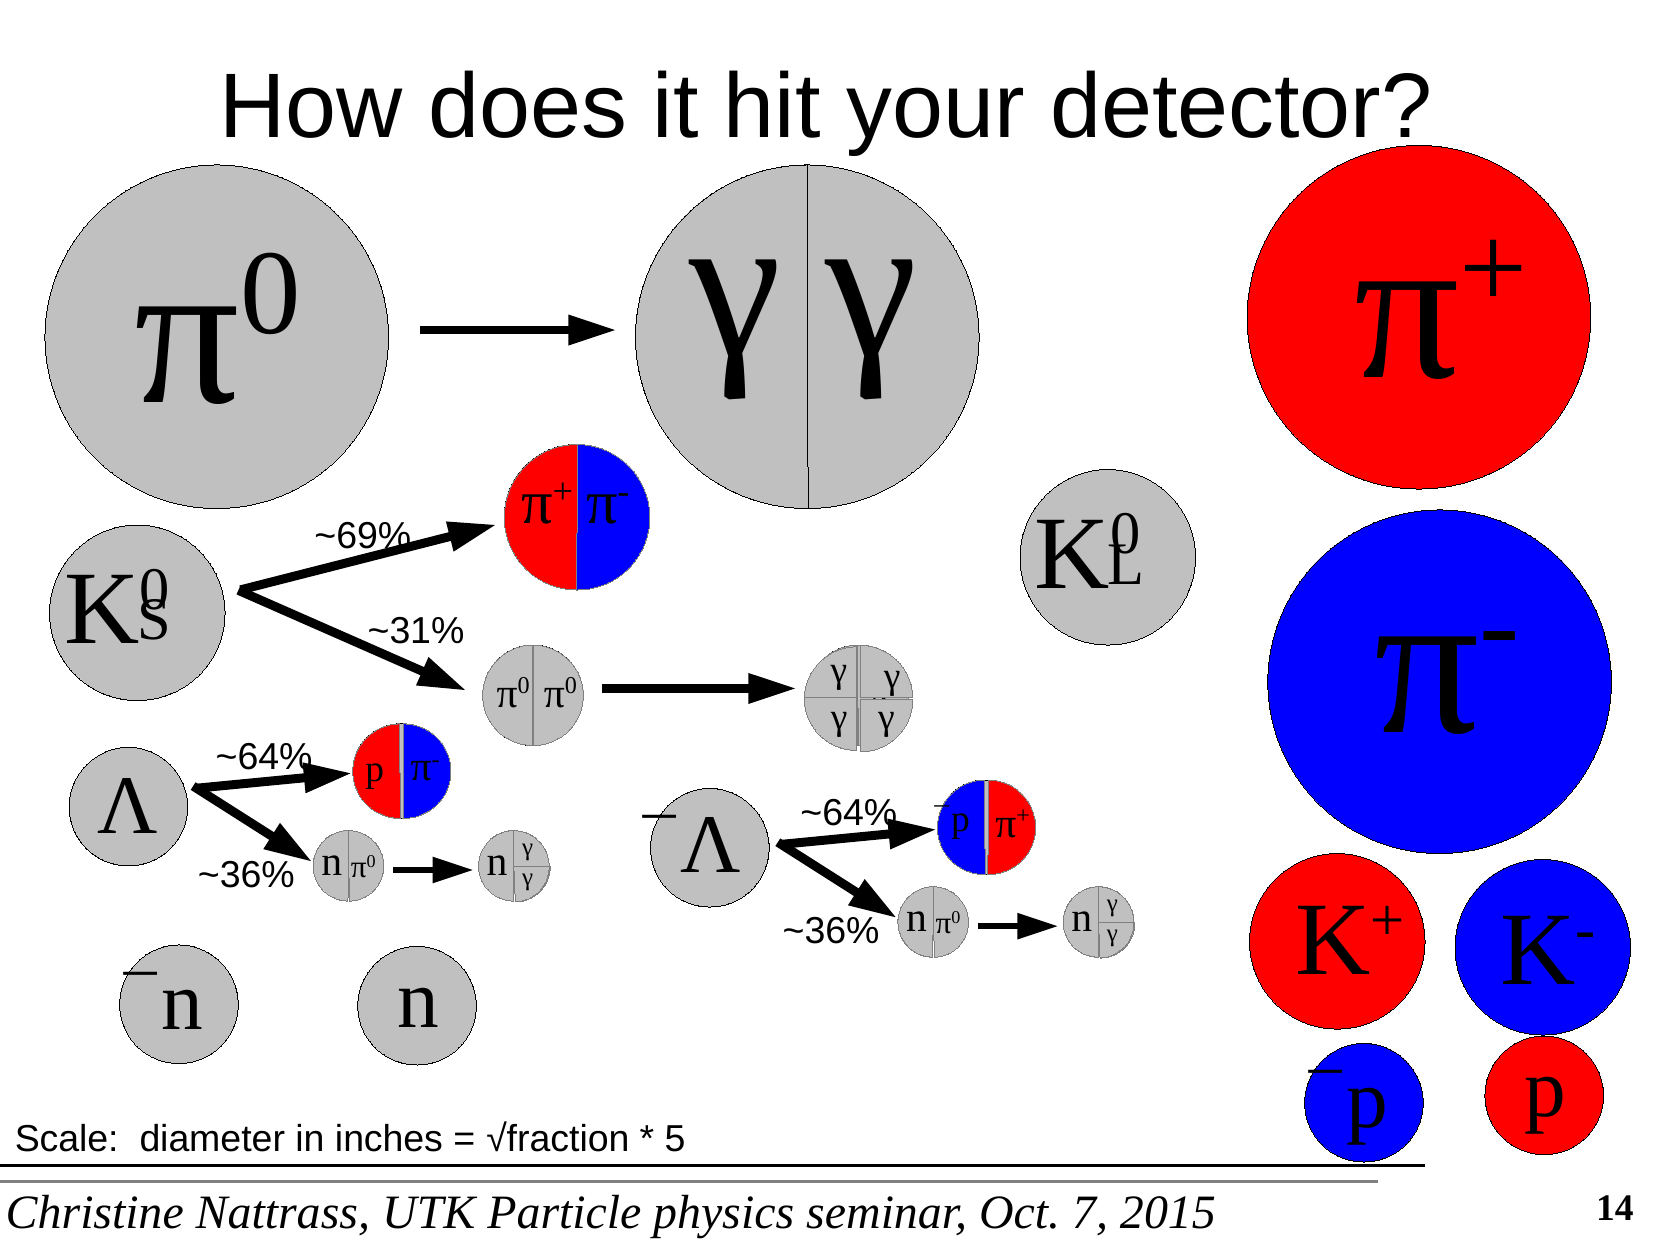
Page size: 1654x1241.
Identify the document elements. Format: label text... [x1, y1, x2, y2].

text_box π+ [506, 460, 571, 556]
text_box π0 [806, 715, 812, 727]
text_box [1247, 145, 1540, 490]
text_box [494, 645, 572, 663]
text_box γ [816, 689, 876, 746]
text_box π0 [529, 663, 593, 727]
text_box γ [507, 855, 571, 899]
text_box [186, 679, 195, 686]
text_box [835, 746, 857, 751]
text_box [1156, 623, 1166, 631]
text_box [361, 798, 395, 819]
text_box ~69% [299, 507, 450, 565]
text_box [804, 667, 816, 732]
text_box n [1056, 887, 1092, 951]
text_box n [306, 830, 370, 895]
text_box [946, 855, 1026, 875]
text_box [79, 679, 166, 701]
text_box γ [1092, 882, 1155, 911]
text_box L [1092, 475, 1156, 641]
text_box [105, 747, 152, 752]
text_box [494, 895, 514, 902]
text_box K+ [1280, 874, 1423, 1010]
text_box [1492, 1019, 1594, 1035]
text_box γ [869, 647, 929, 705]
text_box γ [815, 641, 876, 699]
text_box [1282, 1010, 1392, 1030]
text_box [1267, 509, 1568, 854]
text_box [102, 860, 155, 866]
text_box [1249, 853, 1394, 1008]
text_box [357, 957, 453, 1066]
text_box [515, 556, 639, 591]
text_box ~64% [200, 728, 351, 783]
text_box [955, 780, 1020, 792]
text_box π- [1360, 540, 1612, 796]
text_box K0 [186, 543, 223, 679]
text_box [44, 164, 332, 509]
text_box [860, 746, 885, 752]
text_box `Λ [624, 791, 766, 916]
text_box [531, 444, 622, 460]
text_box [1078, 951, 1115, 959]
text_box Λ [213, 791, 225, 800]
text_box K0 [1020, 487, 1092, 623]
text_box [372, 263, 389, 411]
text_box p [1510, 1035, 1653, 1143]
text_box π+ [980, 792, 1054, 856]
text_box Scale: diameter in inches = √fraction * 5 [0, 1110, 796, 1167]
text_box [364, 723, 436, 740]
text_box π0 [336, 842, 399, 906]
text_box π- [395, 736, 469, 824]
text_box `p [917, 790, 989, 855]
text_box π0 [920, 898, 984, 963]
text_box `n [105, 947, 247, 1072]
text_box π0 [120, 209, 372, 465]
text_box γ [675, 162, 808, 409]
text_box Λ [82, 752, 225, 860]
text_box [1484, 1046, 1580, 1155]
text_box [1455, 859, 1603, 1014]
text_box ~31% [352, 601, 503, 659]
text_box π- [571, 460, 654, 556]
text_box π0 [806, 663, 815, 682]
text_box ~64% [325, 774, 350, 786]
text_box [635, 164, 980, 509]
text_box ~36% [183, 846, 334, 904]
text_box [1049, 623, 1135, 646]
text_box S [122, 531, 186, 696]
text_box n [383, 945, 526, 1053]
text_box π+ [1339, 184, 1591, 440]
text_box γ [1092, 911, 1156, 955]
text_box [69, 769, 82, 844]
text_box γ [876, 689, 923, 746]
text_box n [891, 887, 955, 951]
title How does it hit your detector? [82, 25, 1571, 187]
text_box K0 [49, 543, 122, 679]
text_box γ [507, 825, 571, 855]
text_box ~64% [785, 784, 936, 839]
text_box n [471, 830, 507, 895]
text_box [1055, 469, 1139, 487]
text_box [84, 525, 170, 543]
text_box p [350, 740, 395, 798]
text_box ~36% [767, 902, 918, 960]
text_box K- [1485, 883, 1628, 1019]
text_box [766, 828, 770, 867]
text_box γ [810, 162, 944, 409]
text_box [494, 727, 573, 746]
text_box K0 [1156, 487, 1193, 623]
text_box `p [1290, 1046, 1432, 1171]
text_box π0 [481, 663, 529, 727]
